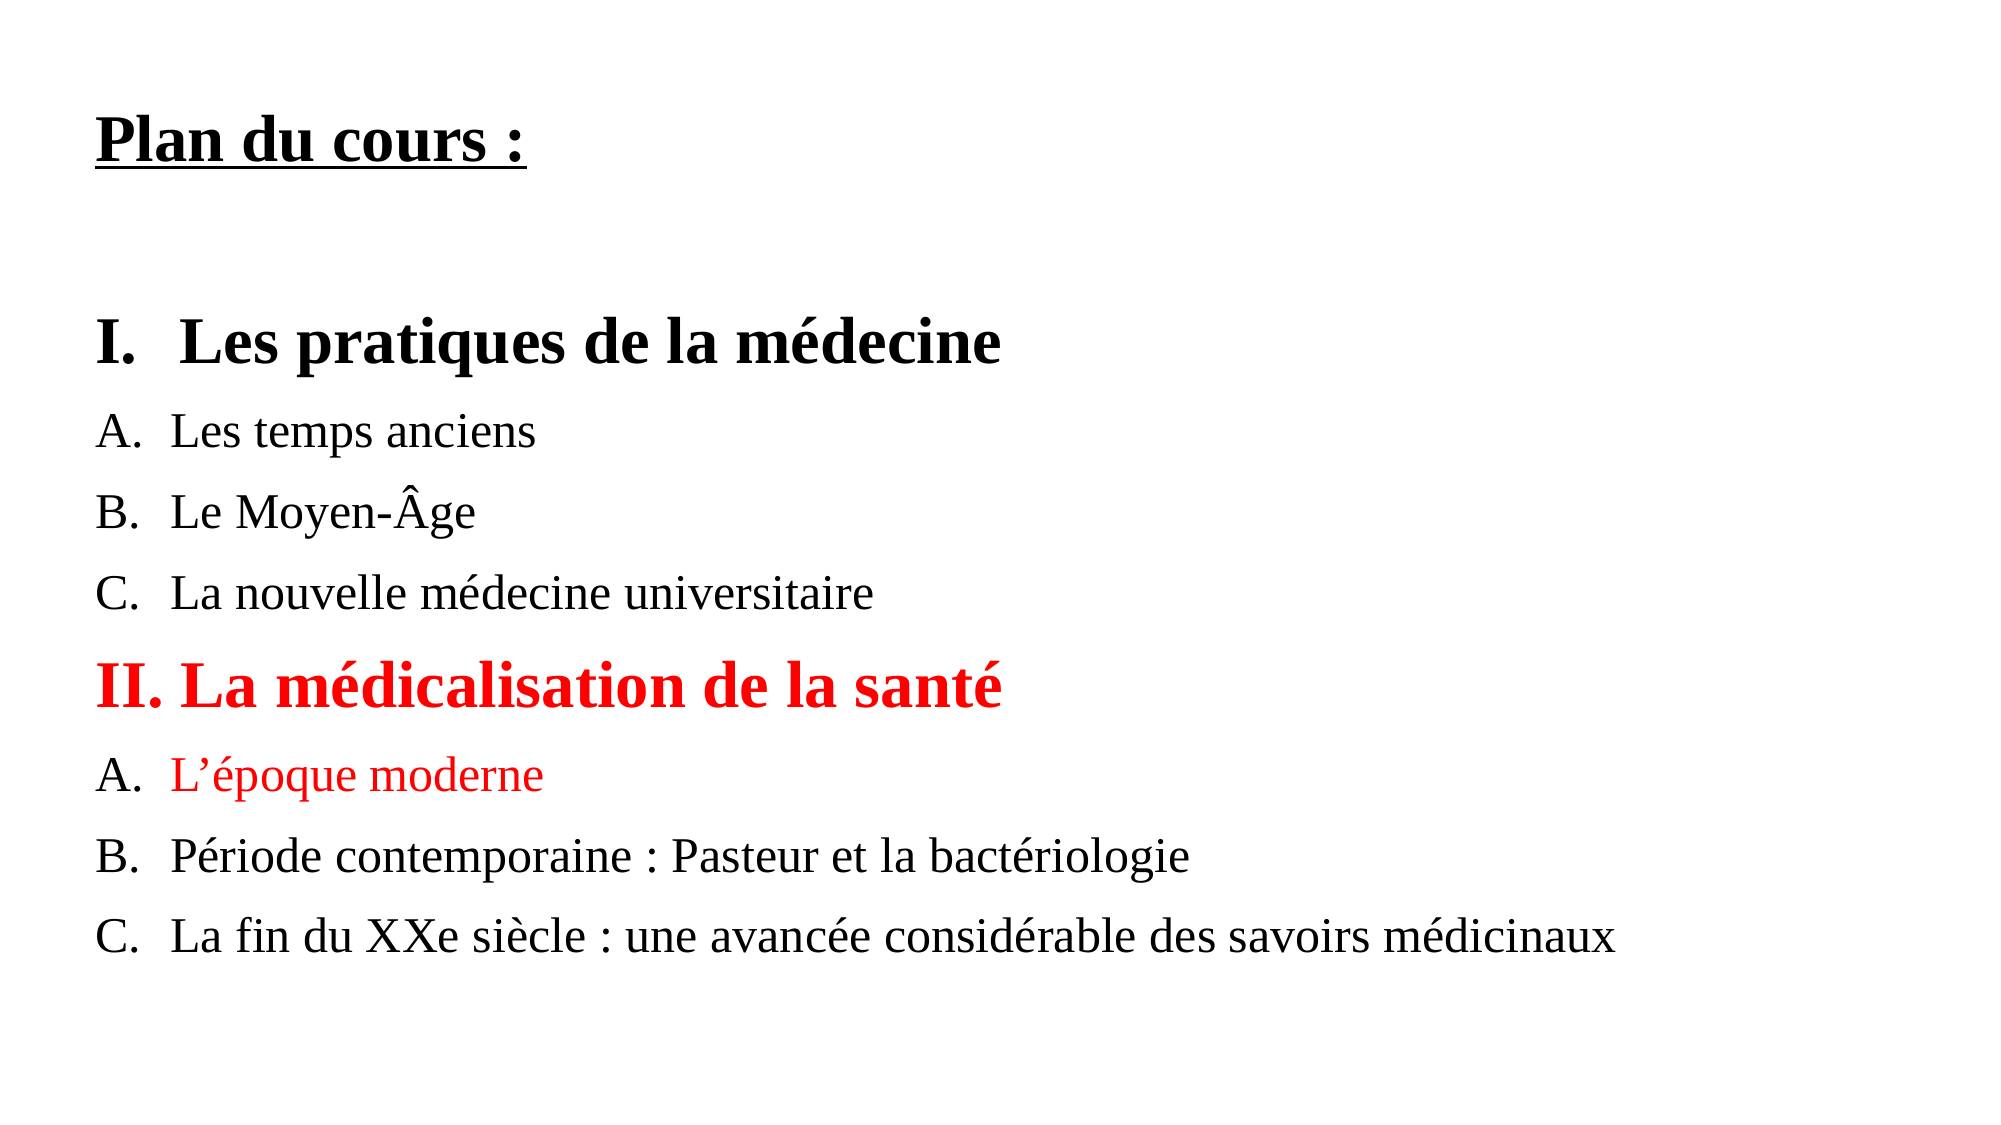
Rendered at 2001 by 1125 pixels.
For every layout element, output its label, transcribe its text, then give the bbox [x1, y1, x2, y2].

list Plan du cours : Les pratiques de la médecine Les temps anciens Le Moyen-Âge La nouvelle médecine universitaire II. La médicalisation de la santé L’époque moderne Période contemporaine : Pasteur et la bactériologie La fin du XXe siècle : une avancée considérable des savoirs médicinaux [80, 87, 1864, 1068]
